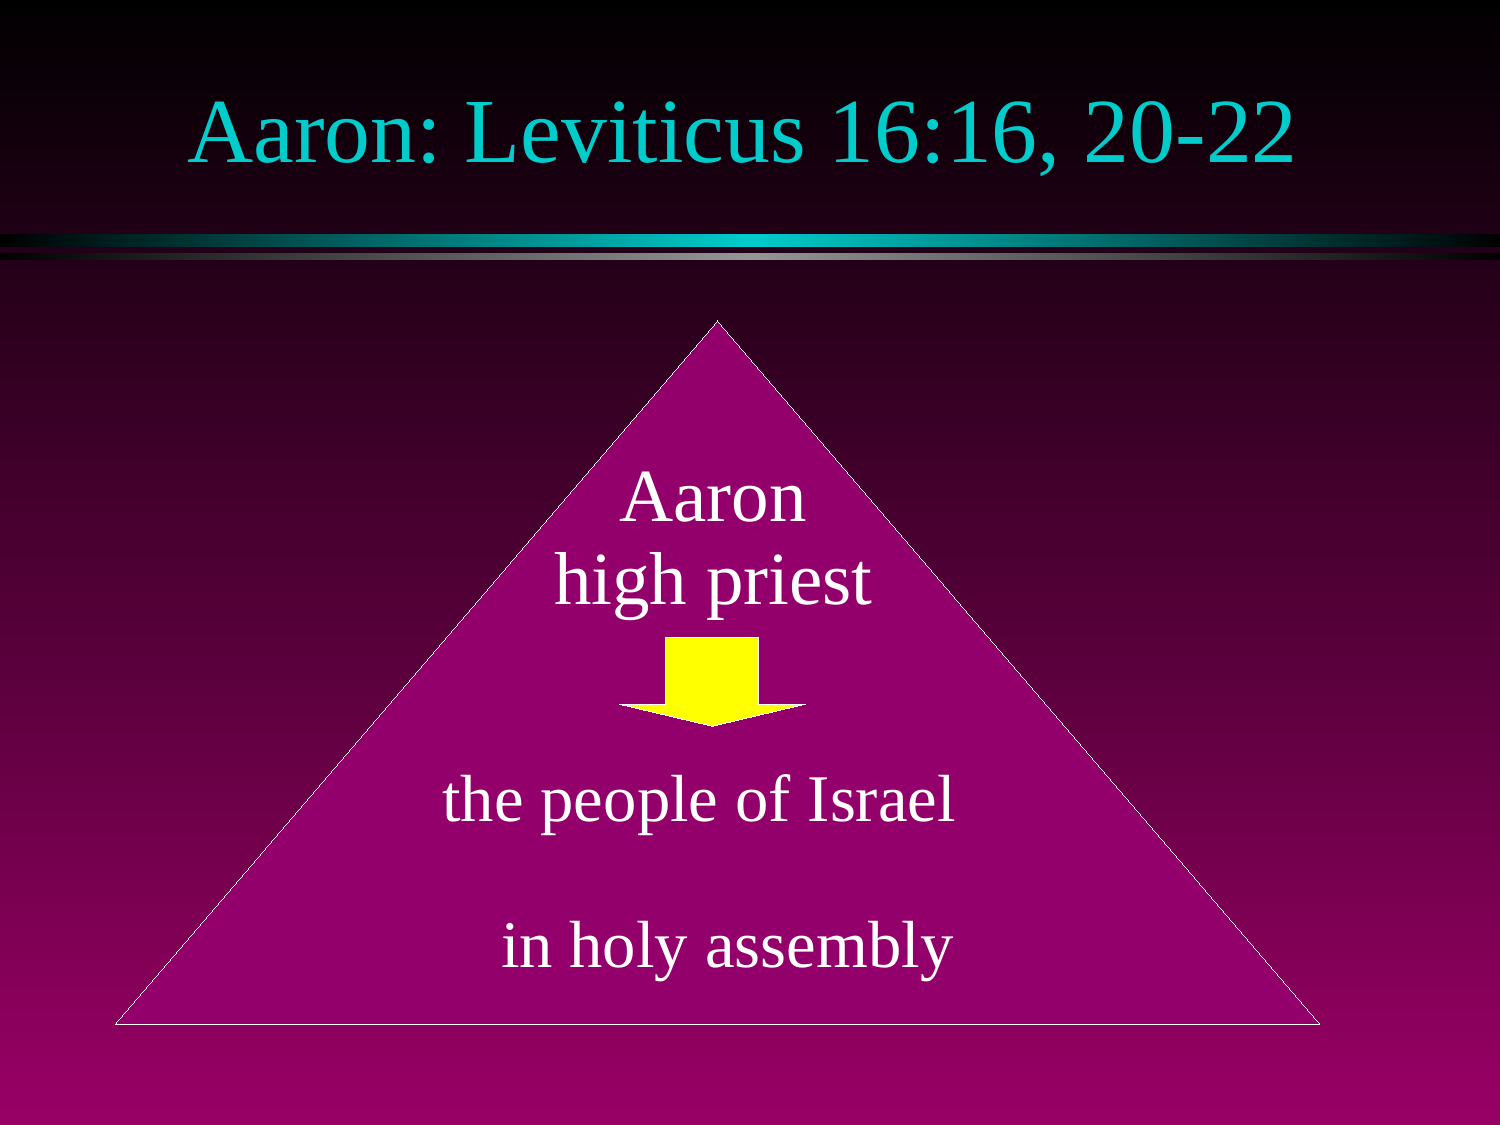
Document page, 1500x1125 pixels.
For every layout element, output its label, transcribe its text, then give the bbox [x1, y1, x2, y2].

title Aaron: Leviticus 16:16, 20-22 [99, 37, 1388, 225]
text_box [609, 320, 826, 447]
text_box the people of Israel [427, 754, 1194, 844]
text_box in holy assembly [486, 900, 1045, 990]
text_box Aaron high priest [538, 447, 889, 629]
text_box [115, 520, 1320, 1025]
